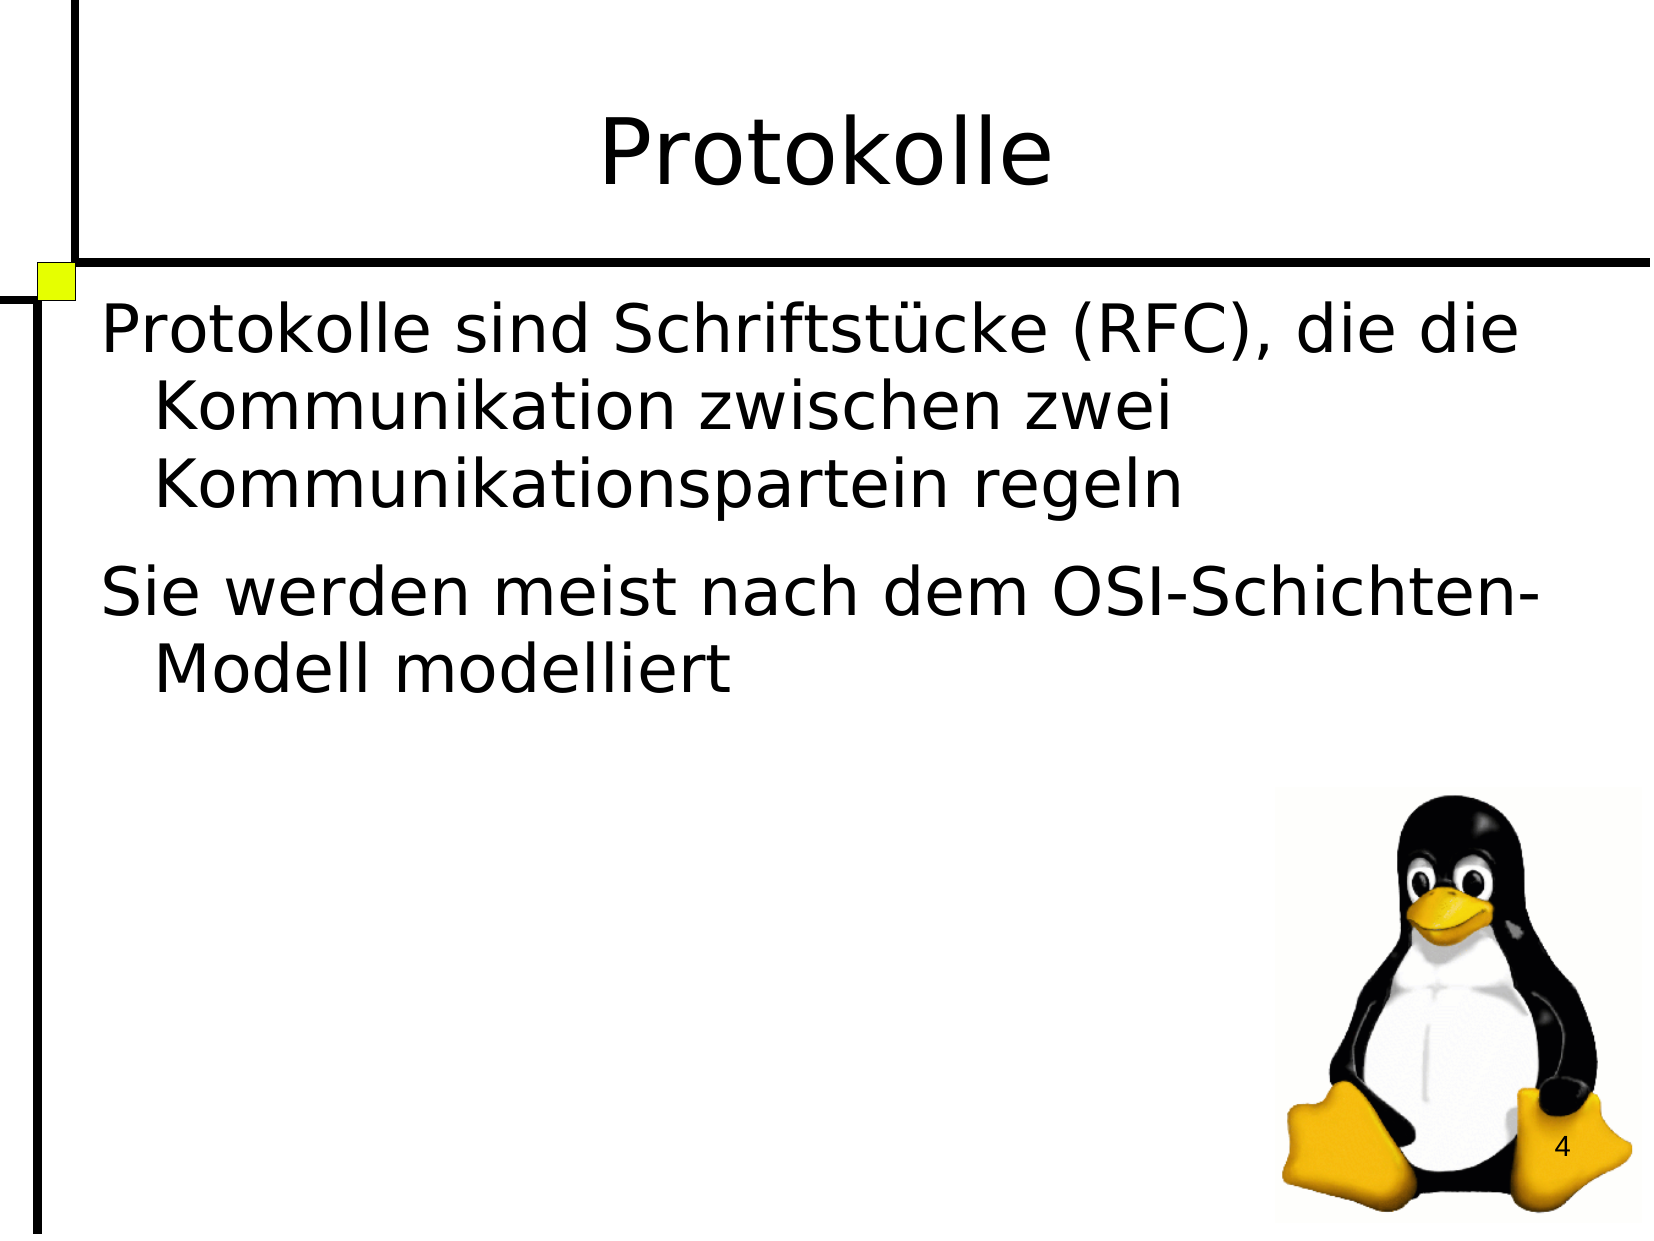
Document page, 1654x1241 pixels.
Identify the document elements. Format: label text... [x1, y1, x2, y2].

title Protokolle [82, 49, 1571, 257]
list Protokolle sind Schriftstücke (RFC), die die Kommunikation zwischen zwei Kommunikationspartein regeln Sie werden meist nach dem OSI-Schichten-Modell modelliert [82, 290, 1571, 1109]
picture [1275, 787, 1642, 1223]
